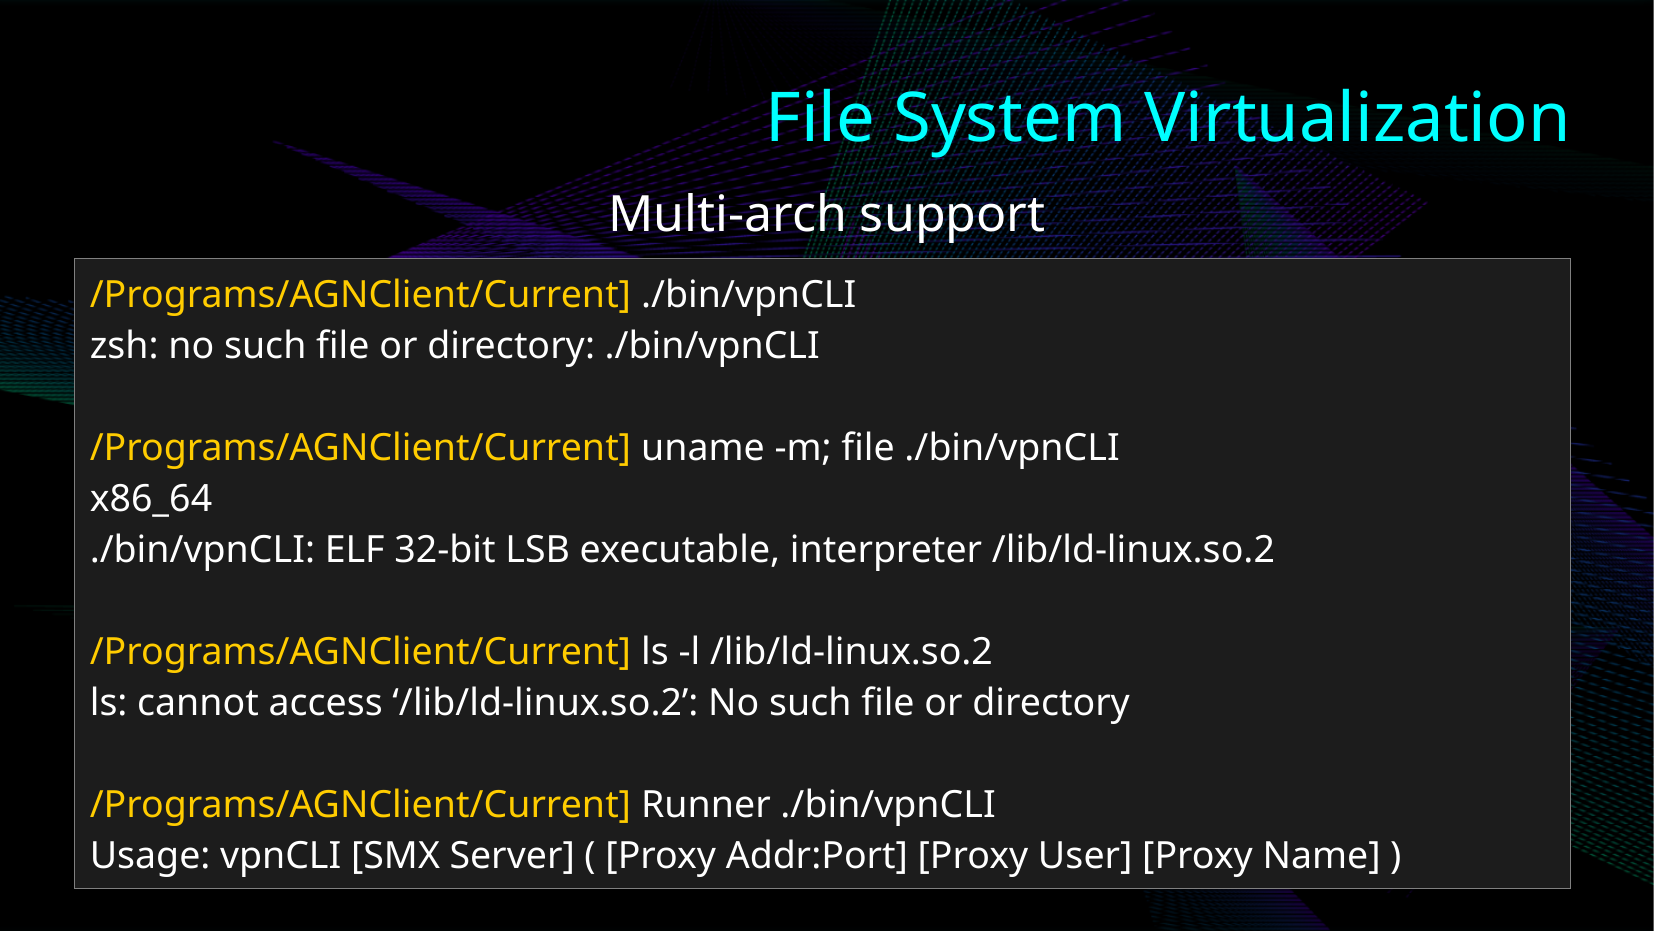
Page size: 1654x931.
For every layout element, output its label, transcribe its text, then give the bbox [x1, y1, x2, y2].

list Multi-arch support [82, 178, 1571, 258]
text_box /Programs/AGNClient/Current] ./bin/vpnCLI zsh: no such file or directory: ./bin/vpnCLI /Programs/AGNClient/Current] uname -m; file ./bin/vpnCLI x86_64 ./bin/vpnCLI: ELF 32-bit LSB executable, interpreter /lib/ld-linux.so.2 /Programs/AGNClient/Current] ls -l /lib/ld-linux.so.2 ls: cannot access ‘/lib/ld-linux.so.2’: No such file or directory /Programs/AGNClient/Current] Runner ./bin/vpnCLI Usage: vpnCLI [SMX Server] ( [Proxy Addr:Port] [Proxy User] [Proxy Name] ) [74, 258, 1571, 889]
title File System Virtualization [82, 37, 1571, 178]
picture [0, 0, 1654, 931]
